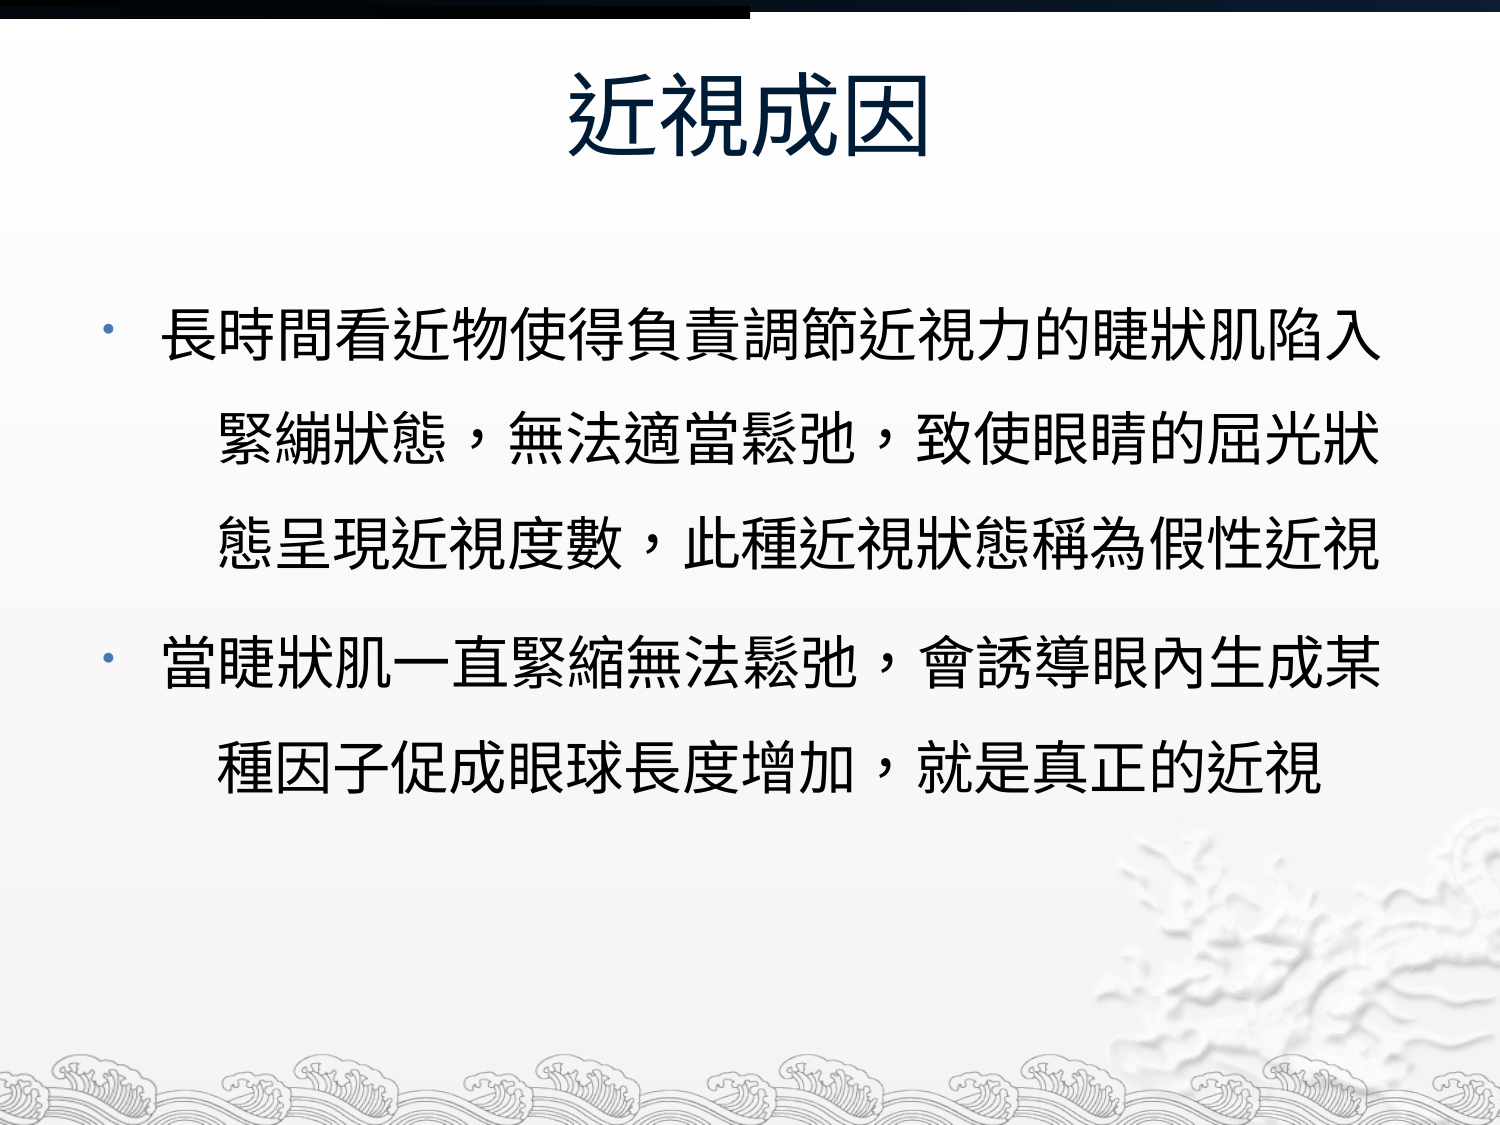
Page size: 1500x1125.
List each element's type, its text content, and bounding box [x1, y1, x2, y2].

list 長時間看近物使得負責調節近視力的睫狀肌陷入緊繃狀態，無法適當鬆弛，致使眼睛的屈光狀態呈現近視度數，此種近視狀態稱為假性近視 當睫狀肌一直緊縮無法鬆弛，會誘導眼內生成某種因子促成眼球長度增加，就是真正的近視 [88, 255, 1435, 931]
title 近視成因 [112, 19, 1388, 207]
